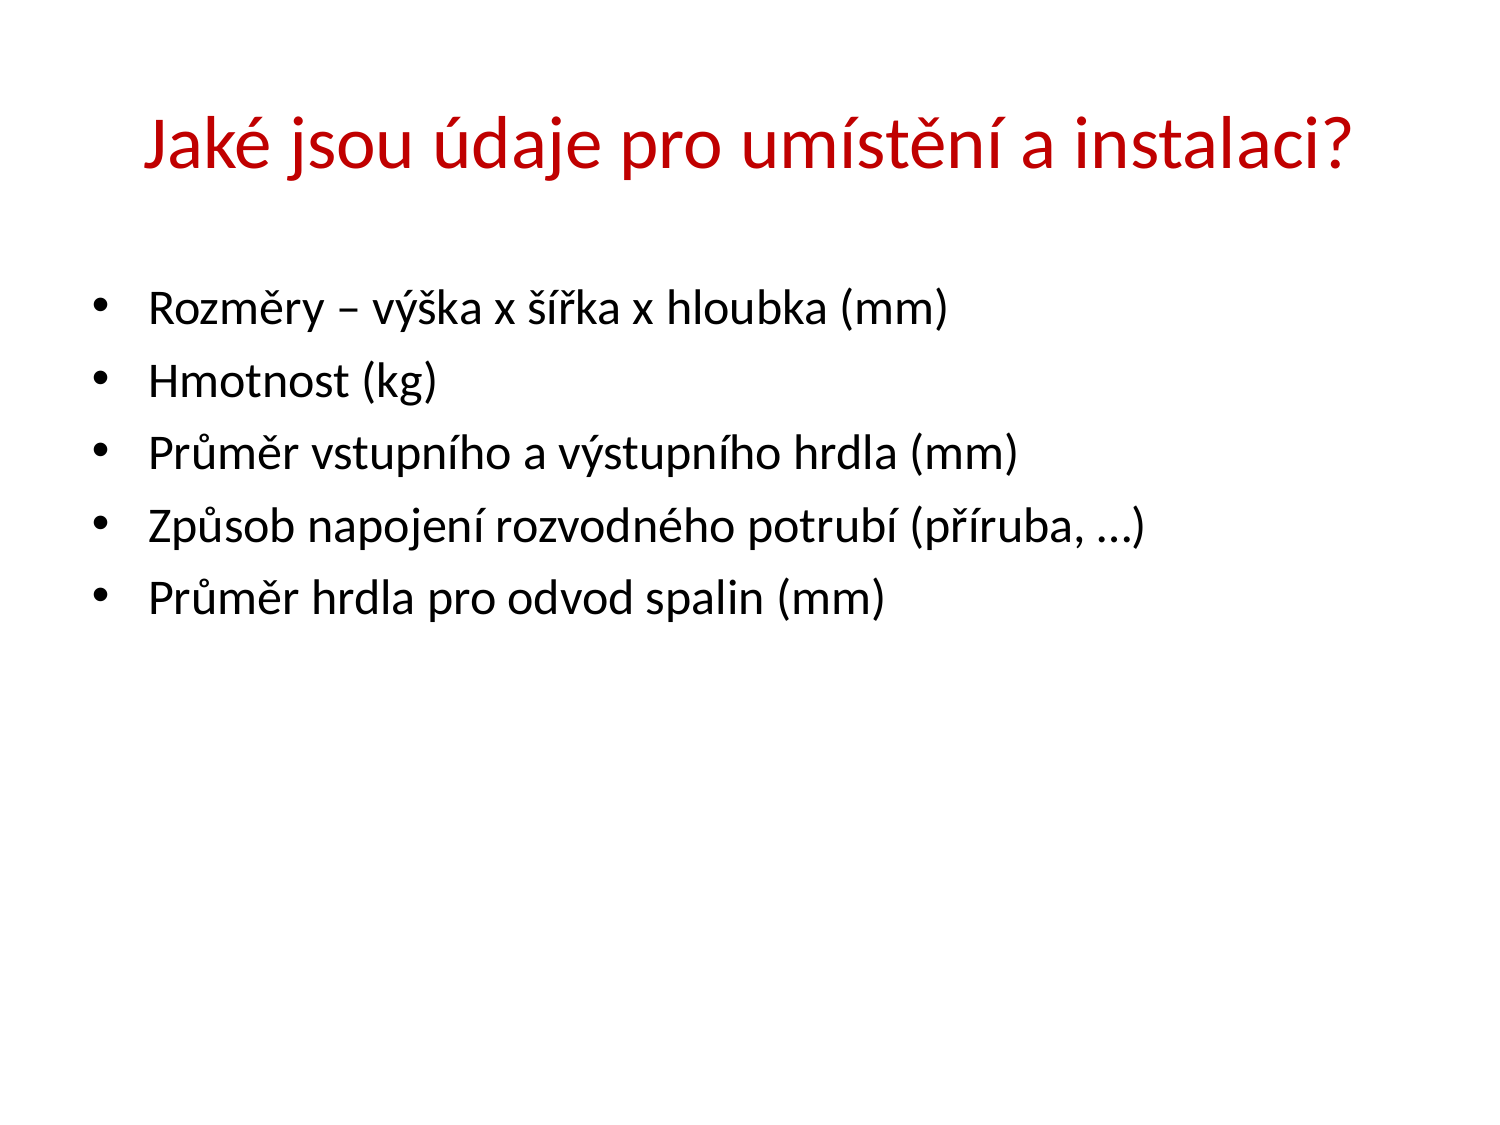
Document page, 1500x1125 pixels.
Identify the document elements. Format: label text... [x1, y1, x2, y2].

list Rozměry – výška x šířka x hloubka (mm) Hmotnost (kg) Průměr vstupního a výstupního hrdla (mm) Způsob napojení rozvodného potrubí (příruba, …) Průměr hrdla pro odvod spalin (mm) [76, 267, 1427, 1010]
title Jaké jsou údaje pro umístění a instalaci? [75, 45, 1426, 233]
